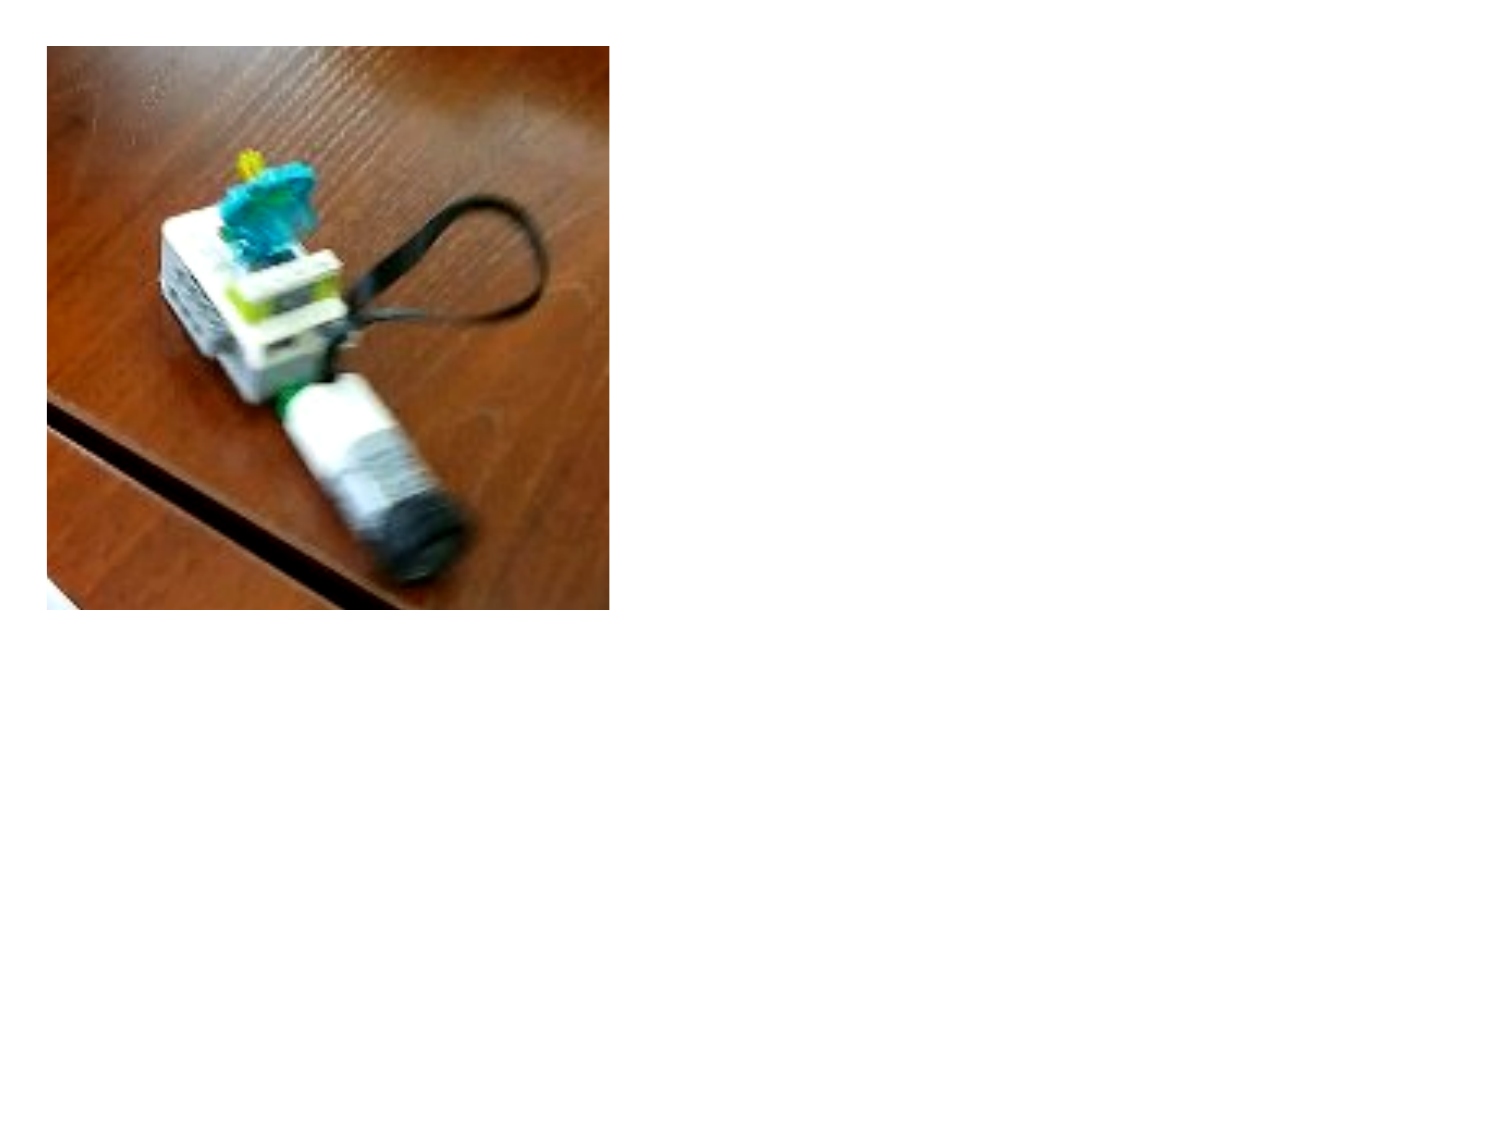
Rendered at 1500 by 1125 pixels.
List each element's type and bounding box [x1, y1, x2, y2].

picture [46, 46, 610, 610]
